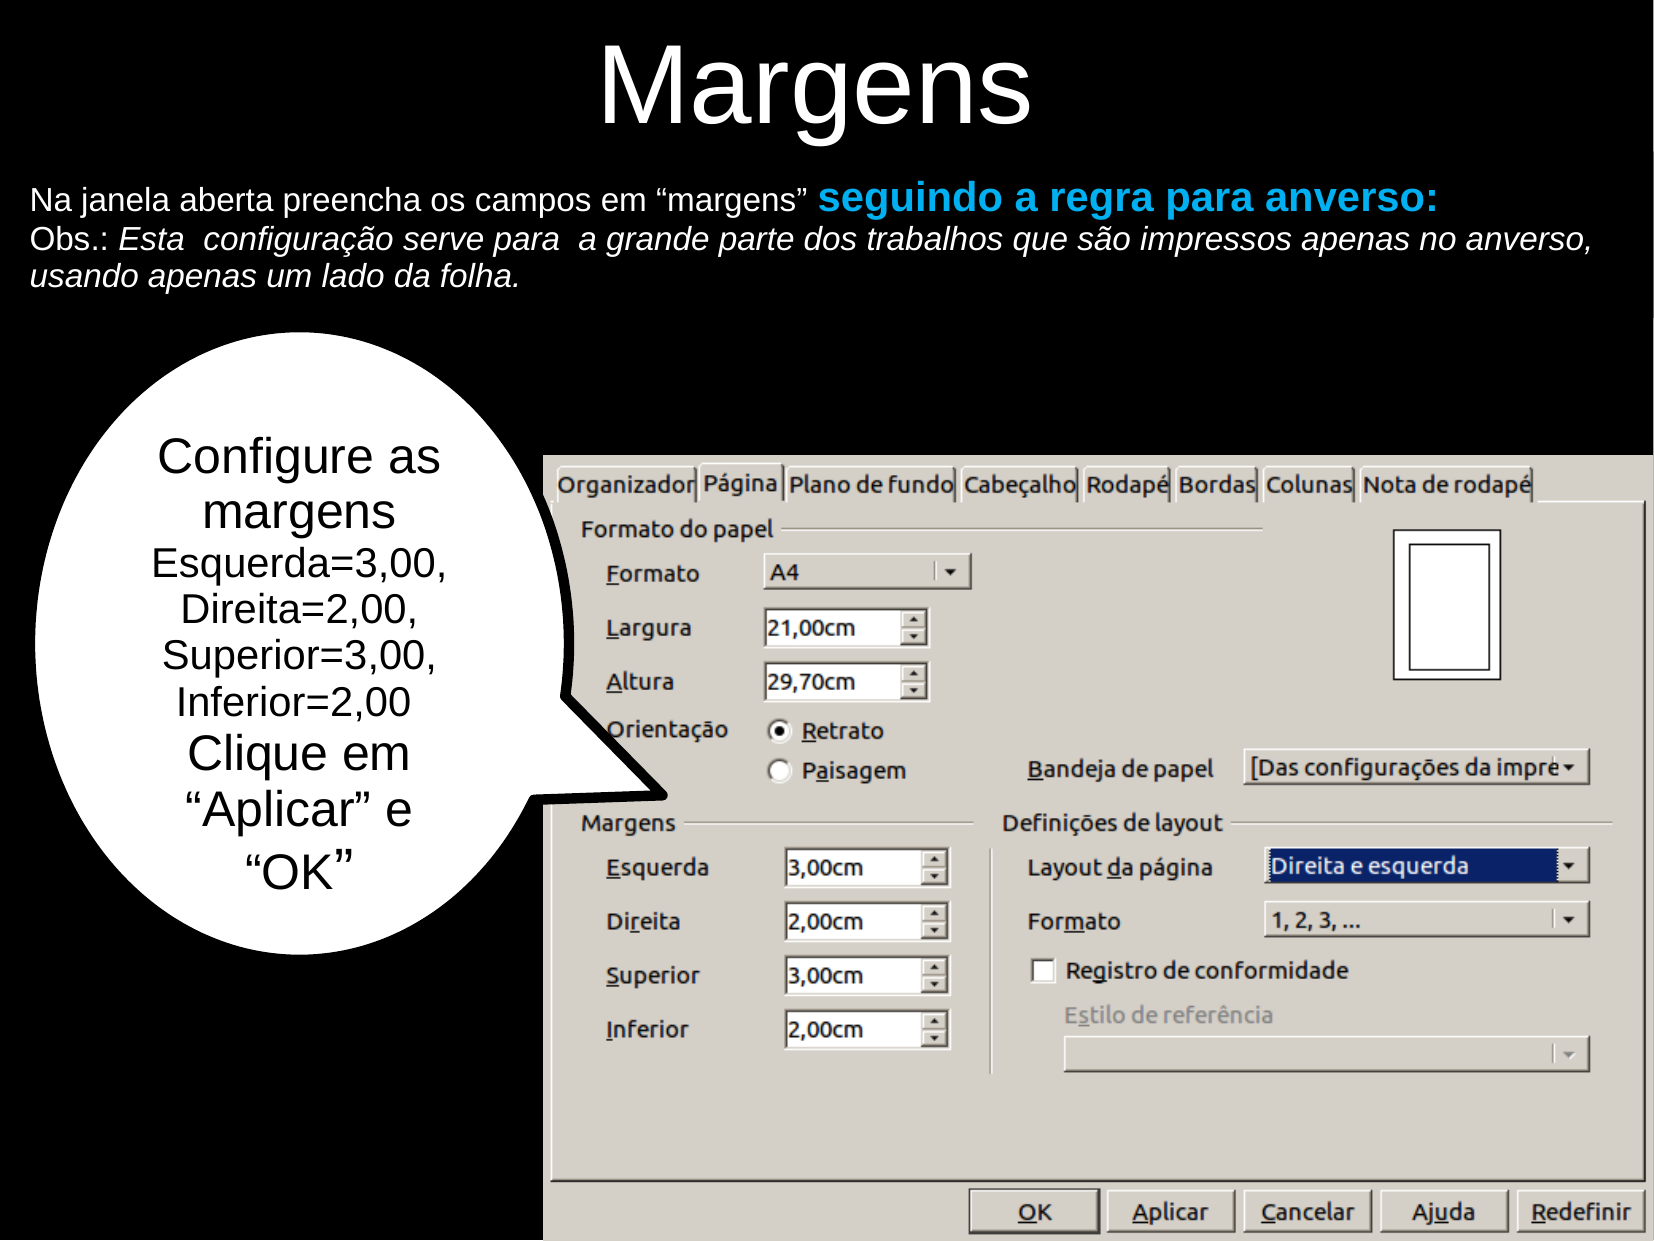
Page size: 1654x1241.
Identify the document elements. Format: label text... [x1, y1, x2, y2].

text_box Na janela aberta preencha os campos em “margens” seguindo a regra para anverso: Obs.: Esta configuração serve para a grande parte dos trabalhos que são impressos apenas no anverso, usando apenas um lado da folha. [0, 151, 1654, 319]
title Margens [71, 9, 1560, 154]
text_box Configure as margens Esquerda=3,00, Direita=2,00, Superior=3,00, Inferior=2,00 Clique em “Aplicar” e “OK” [29, 327, 663, 960]
picture [543, 455, 1654, 1241]
